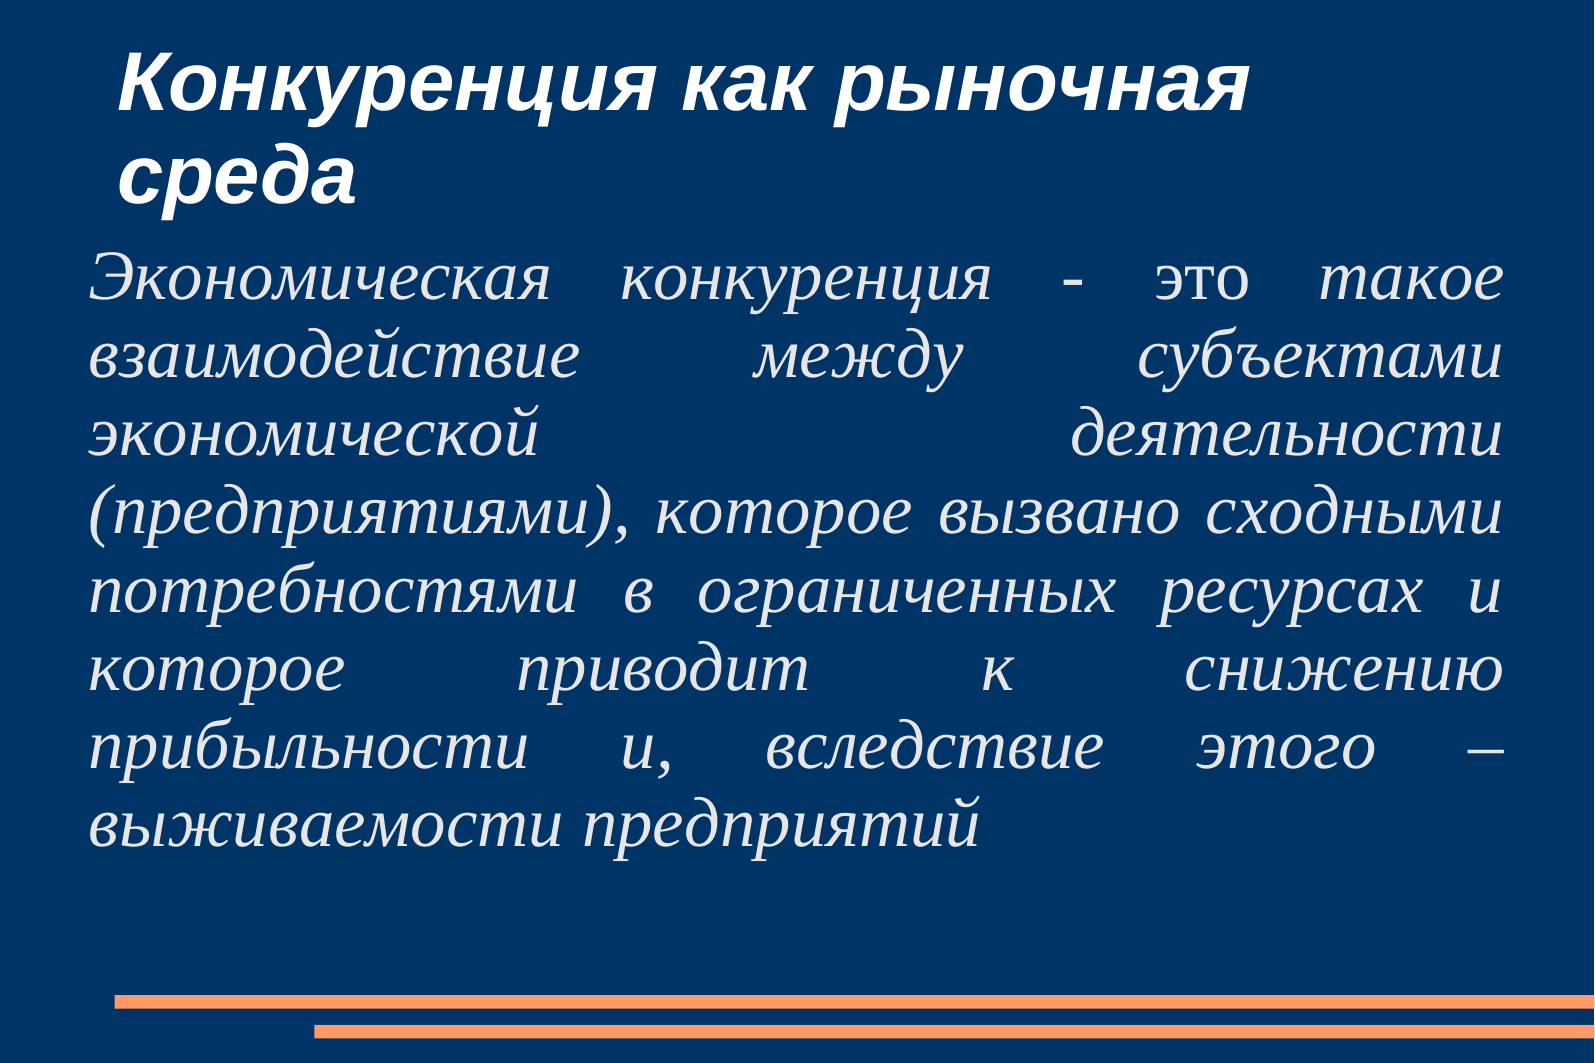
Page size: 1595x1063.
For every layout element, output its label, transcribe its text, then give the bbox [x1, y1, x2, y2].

title Конкуренция как рыночная среда [117, 35, 1479, 222]
list Экономическая конкуренция - это такое взаимодействие между субъектами экономической деятельности (предприятиями), которое вызвано сходными потребностями в ограниченных ресурсах и которое приводит к снижению прибыльности и, вследствие этого – выживаемости предприятий [88, 236, 1506, 956]
